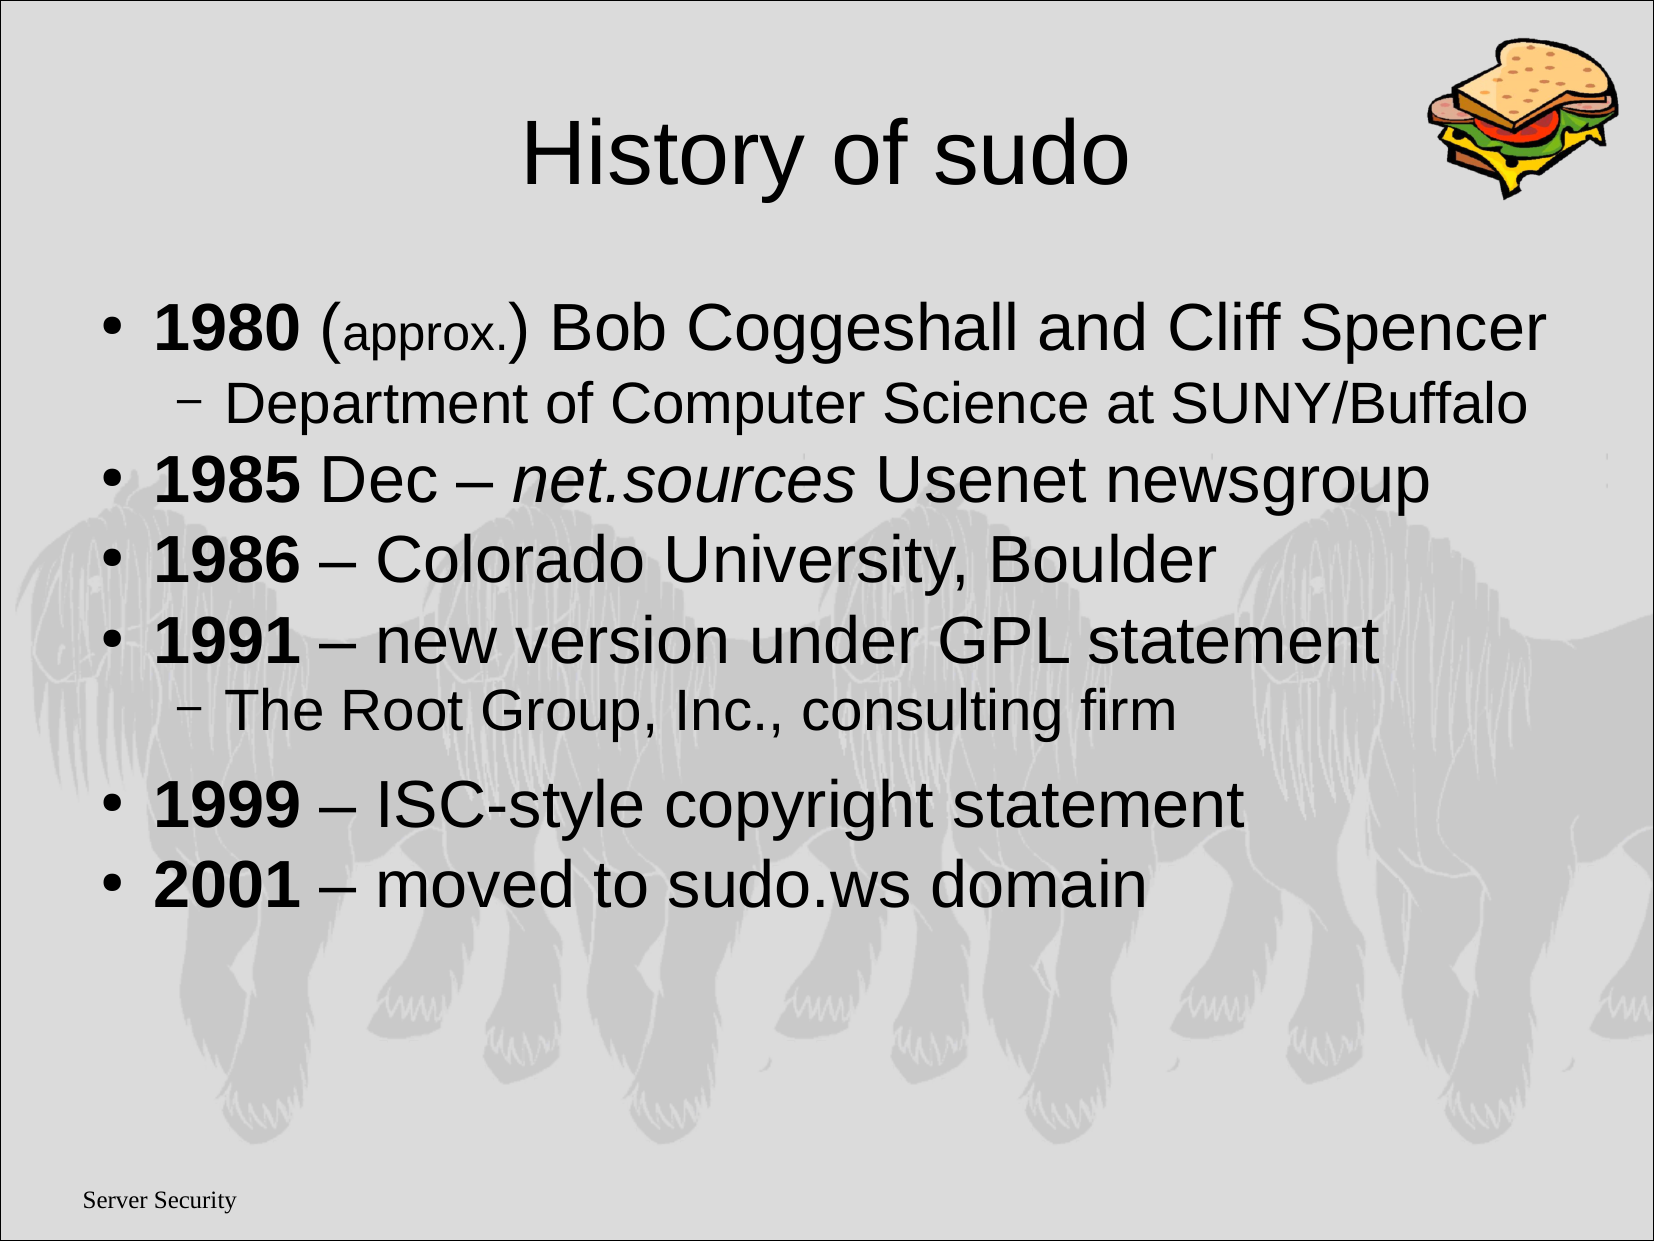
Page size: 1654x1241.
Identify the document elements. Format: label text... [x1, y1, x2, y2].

title History of sudo [82, 49, 1571, 257]
list 1980 (approx.) Bob Coggeshall and Cliff Spencer Department of Computer Science at SUNY/Buffalo 1985 Dec – net.sources Usenet newsgroup 1986 – Colorado University, Boulder 1991 – new version under GPL statement The Root Group, Inc., consulting firm 1999 – ISC-style copyright statement 2001 – moved to sudo.ws domain [82, 290, 1571, 1094]
picture [1425, 37, 1621, 201]
